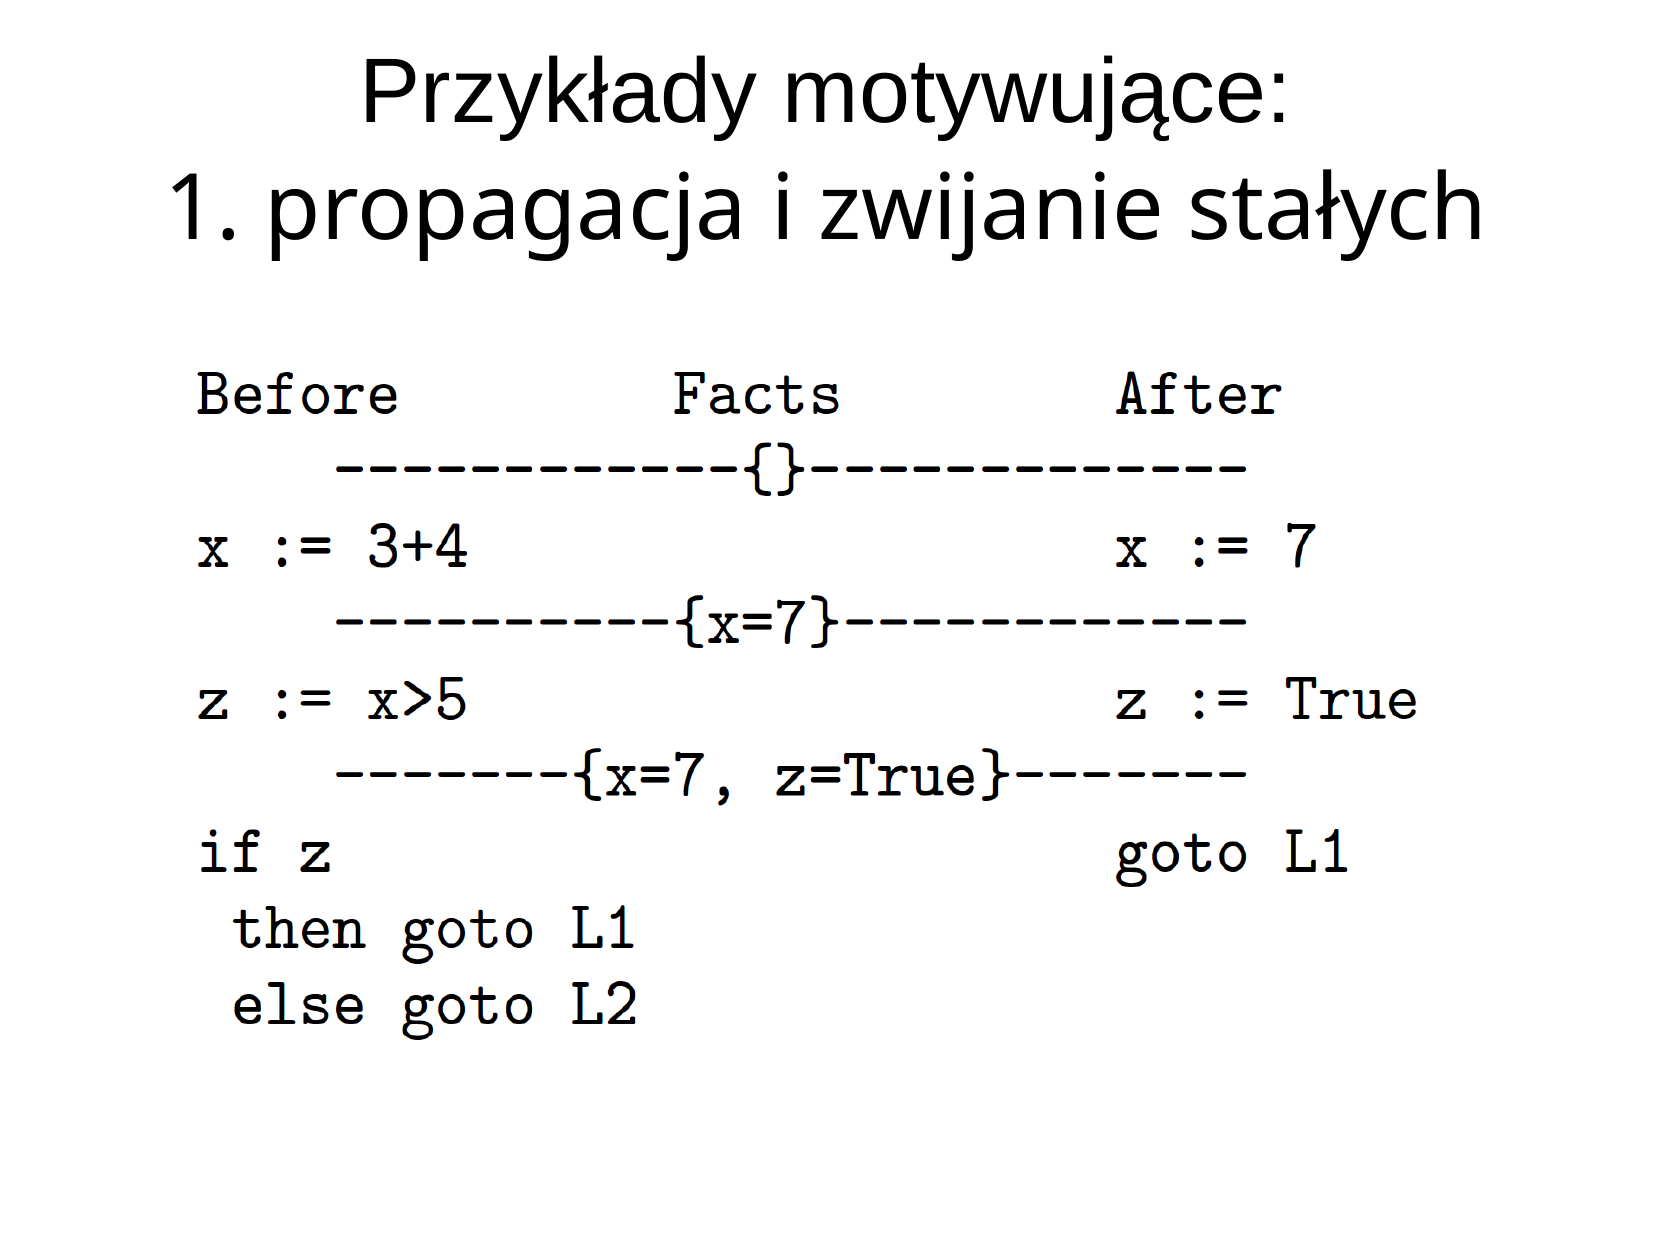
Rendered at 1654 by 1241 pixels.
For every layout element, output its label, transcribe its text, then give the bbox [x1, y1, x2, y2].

picture [176, 351, 1477, 1058]
title Przykłady motywujące: 1. propagacja i zwijanie stałych [82, 40, 1571, 266]
